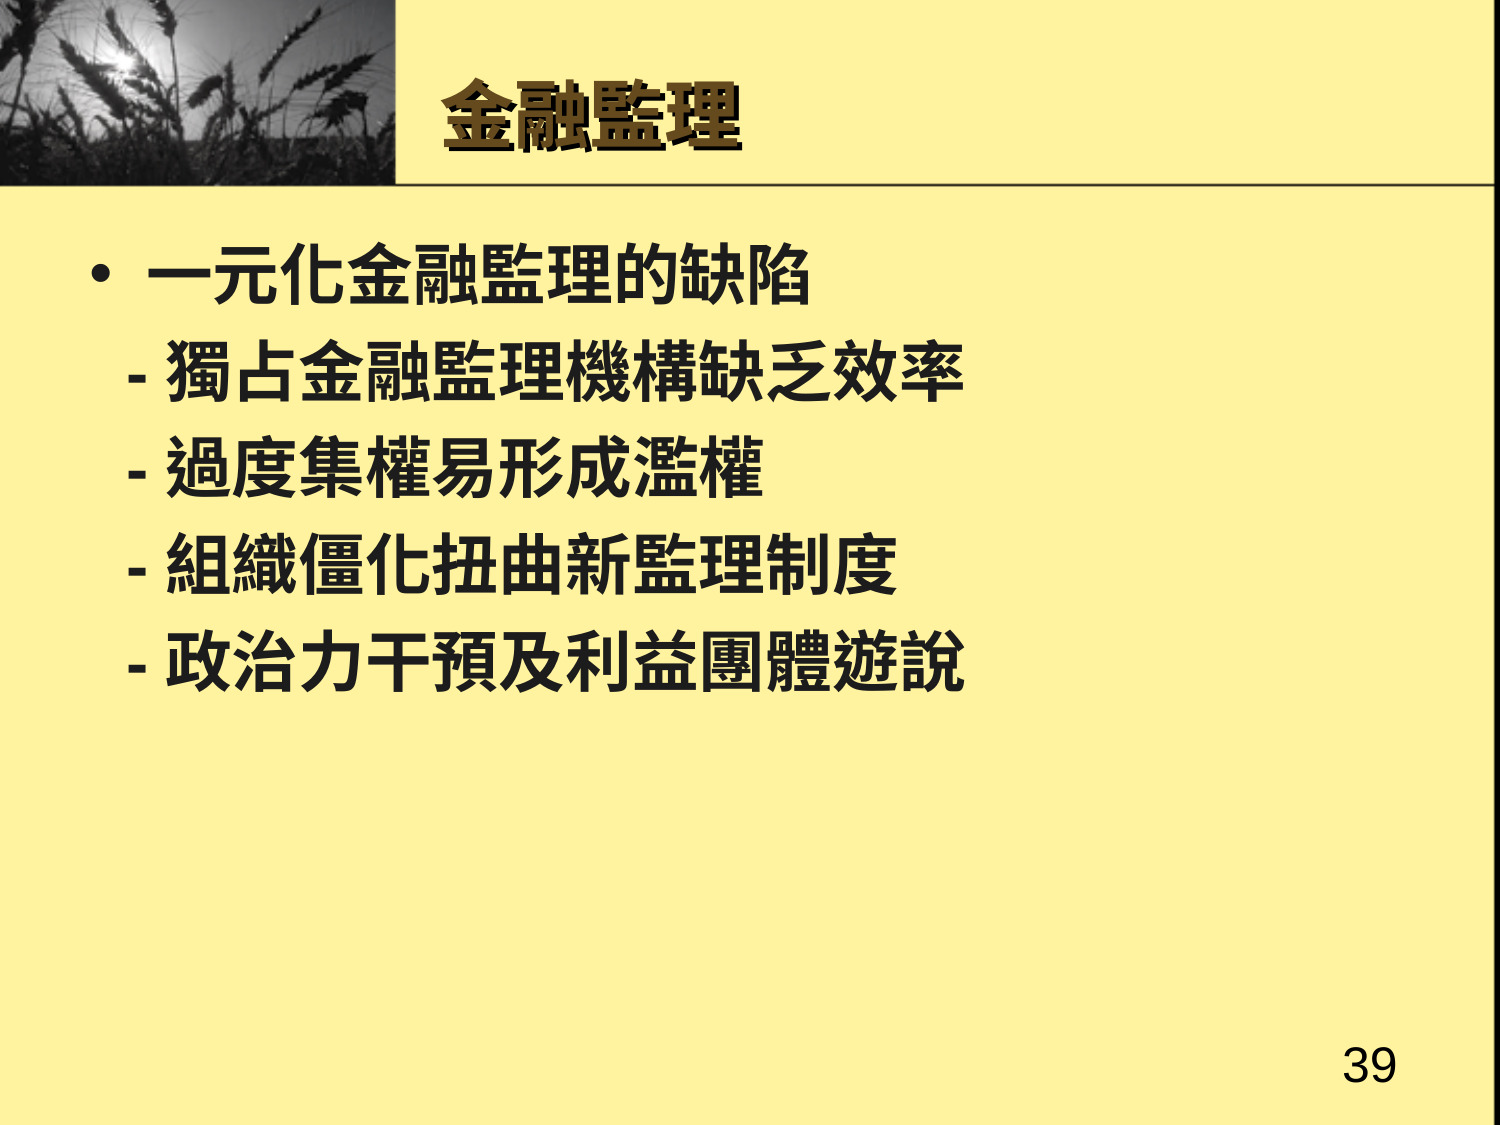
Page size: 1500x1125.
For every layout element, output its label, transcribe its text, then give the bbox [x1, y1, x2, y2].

title 金融監理 [424, 14, 1413, 211]
list 一元化金融監理的缺陷 -獨占金融監理機構缺乏效率 -過度集權易形成濫權 -組織僵化扭曲新監理制度 -政治力干預及利益團體遊說 [75, 224, 1413, 976]
picture [0, 0, 1500, 1125]
